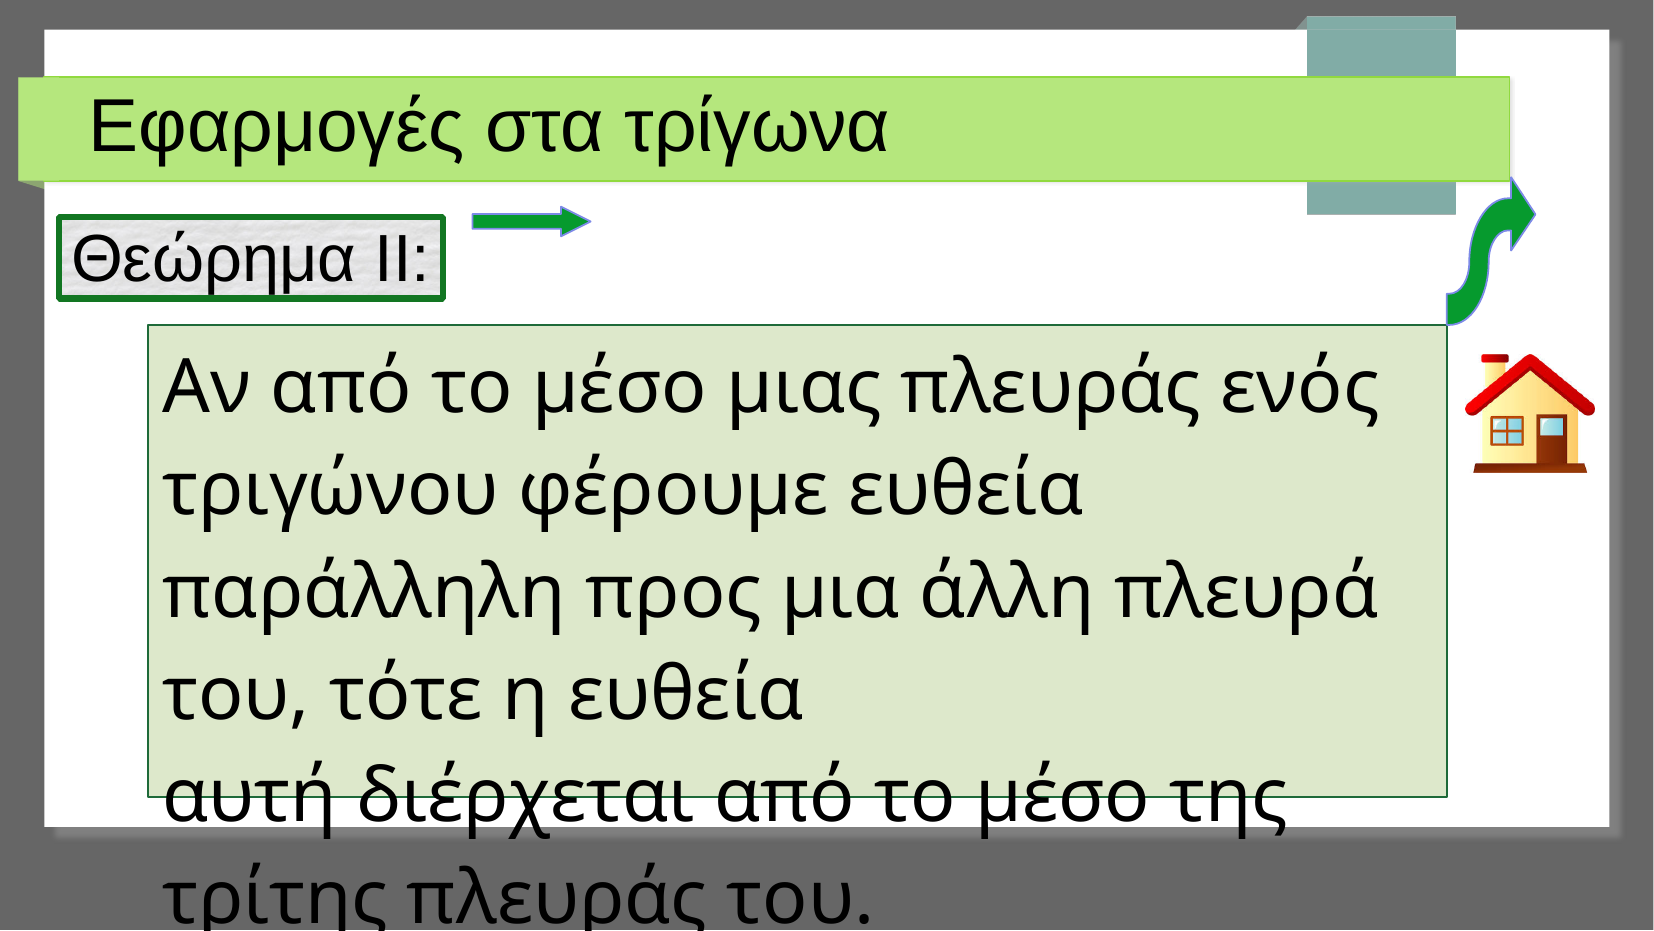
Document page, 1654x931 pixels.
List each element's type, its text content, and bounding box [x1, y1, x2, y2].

text_box [1446, 177, 1536, 325]
text_box [472, 206, 591, 237]
subtitle Θεώρημα ΙΙ: [59, 217, 443, 299]
picture [1465, 354, 1595, 473]
text_box Αν από το μέσο μιας πλευράς ενός τριγώνου φέρουμε ευθεία παράλληλη προς μια άλλη πλευρά του, τότε η ευθεία αυτή διέρχεται από το μέσο της τρίτης πλευράς του. [147, 324, 1447, 798]
title Εφαρμογές στα τρίγωνα [88, 73, 1506, 178]
